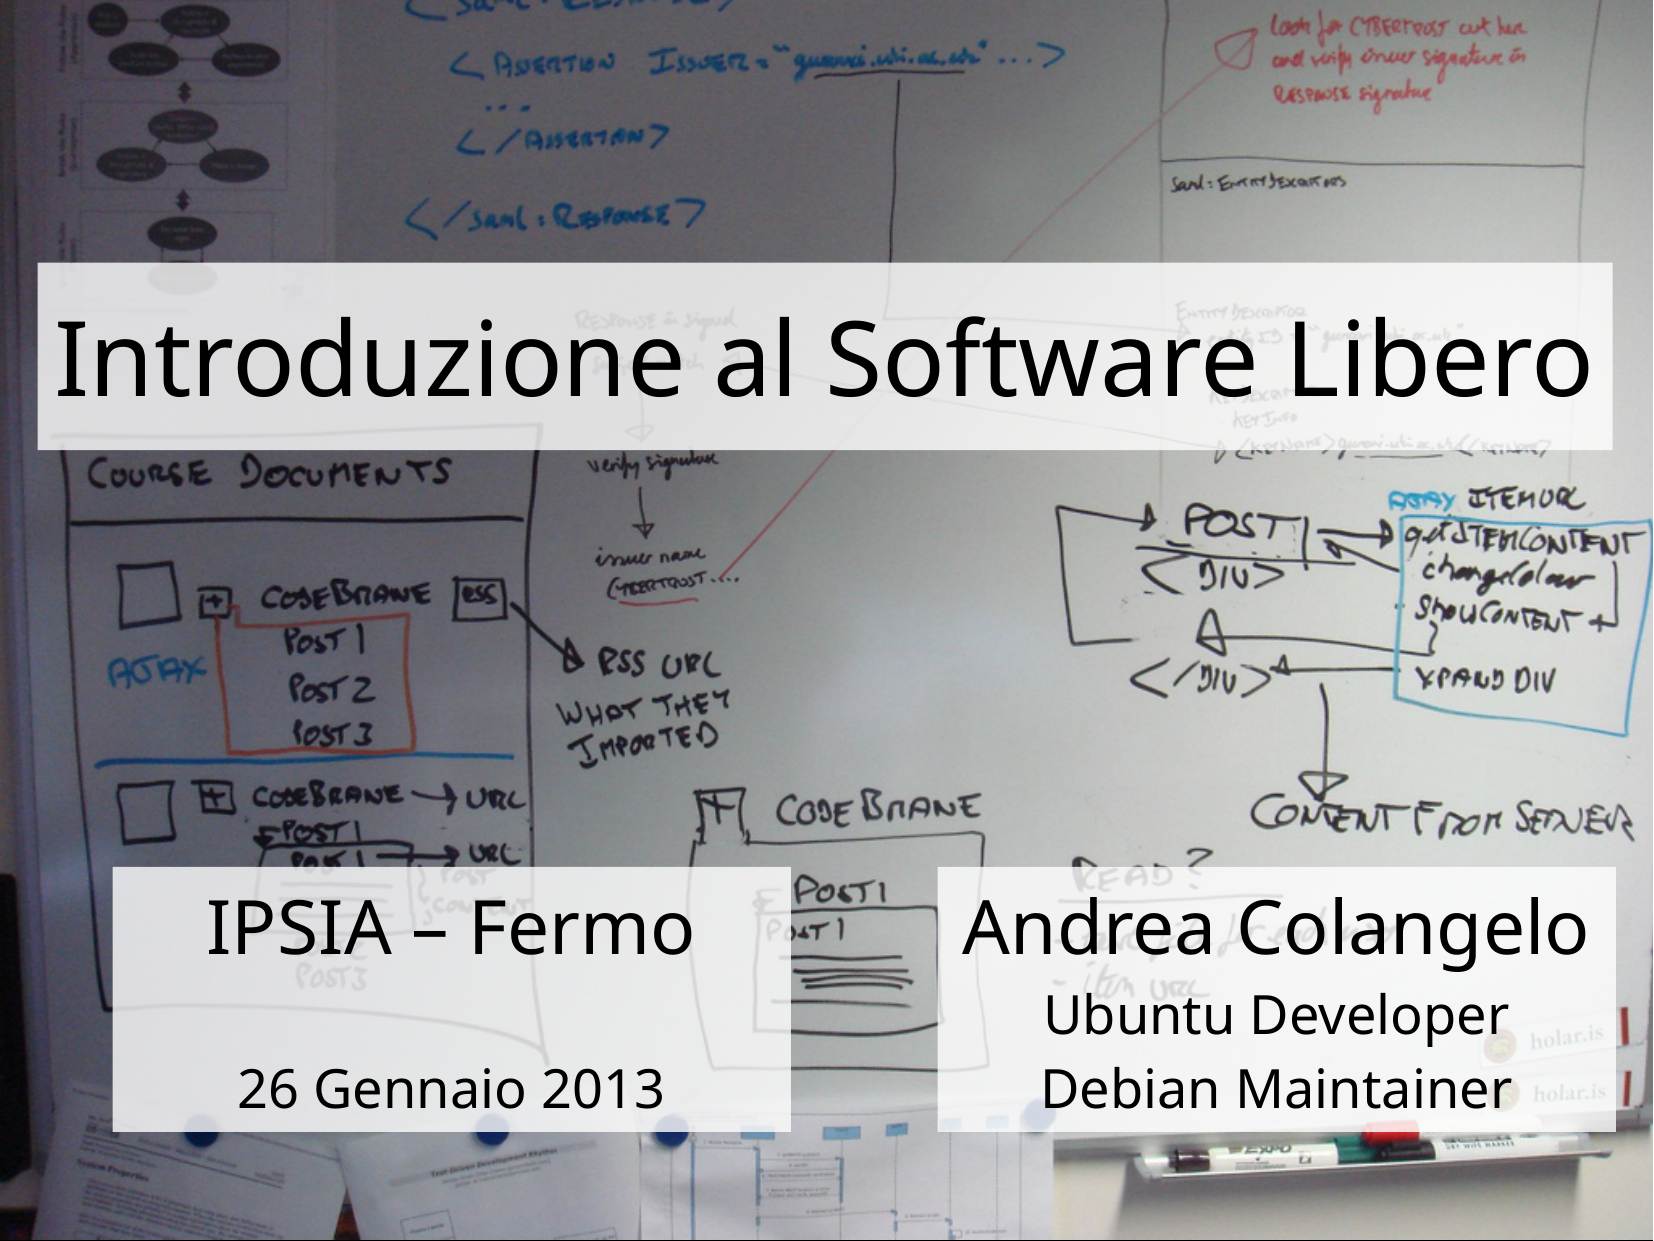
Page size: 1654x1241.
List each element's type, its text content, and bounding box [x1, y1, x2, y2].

text_box Introduzione al Software Libero [37, 262, 1613, 268]
picture [0, 0, 1653, 1240]
text_box Andrea Colangelo Ubuntu Developer Debian Maintainer [937, 866, 1616, 873]
text_box IPSIA – Fermo 26 Gennaio 2013 [112, 866, 791, 873]
